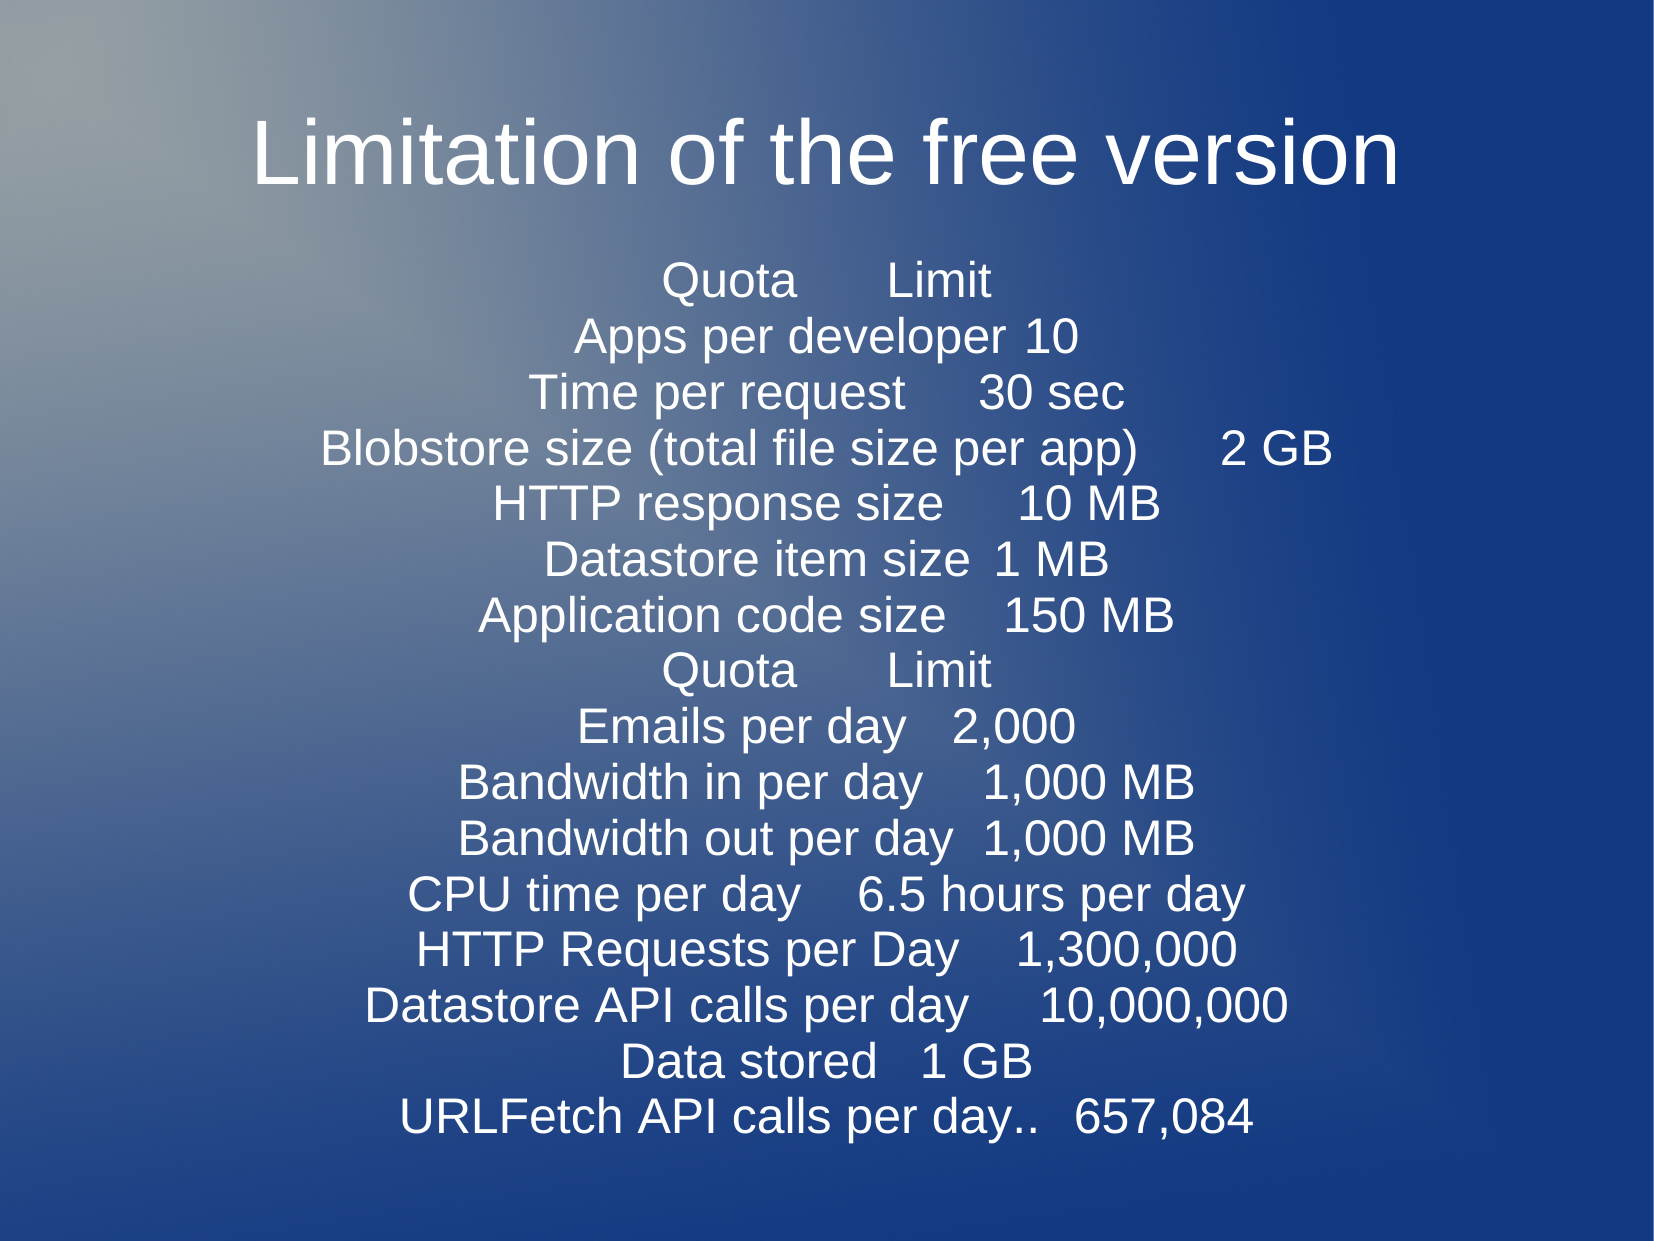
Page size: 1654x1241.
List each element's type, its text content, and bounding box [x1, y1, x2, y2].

title Limitation of the free version [82, 56, 1571, 250]
subtitle Quota Limit Apps per developer 10 Time per request 30 sec Blobstore size (total file size per app) 2 GB HTTP response size 10 MB Datastore item size 1 MB Application code size 150 MB Quota Limit Emails per day 2,000 Bandwidth in per day 1,000 MB Bandwidth out per day 1,000 MB CPU time per day 6.5 hours per day HTTP Requests per Day 1,300,000 Datastore API calls per day 10,000,000 Data stored 1 GB URLFetch API calls per day.. 657,084 [82, 252, 1571, 1145]
picture [0, 0, 1654, 1241]
